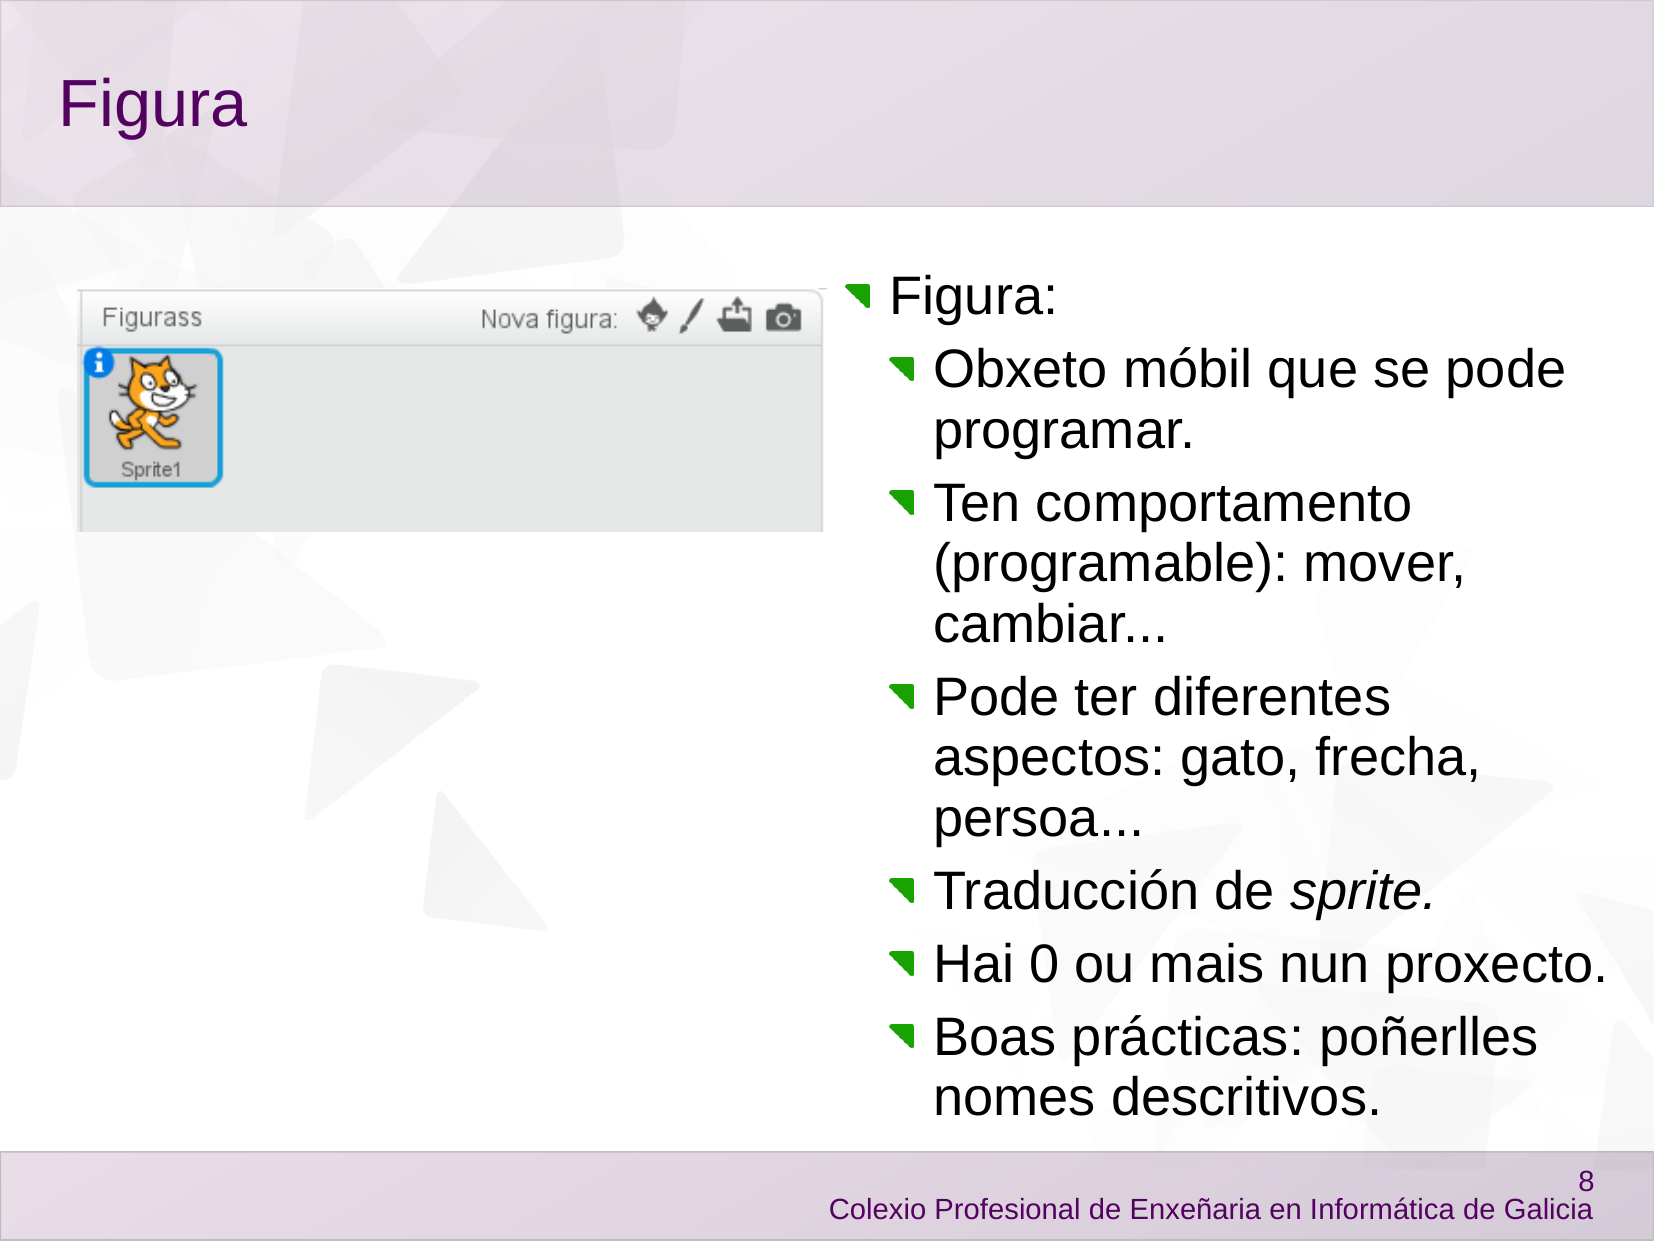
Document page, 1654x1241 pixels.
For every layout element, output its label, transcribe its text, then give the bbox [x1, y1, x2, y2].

picture [915, 548, 1654, 1169]
title Figura [59, 29, 1595, 178]
list Figura: Obxeto móbil que se pode programar. Ten comportamento (programable): mover, cambiar... Pode ter diferentes aspectos: gato, frecha, persoa... Traducción de sprite. Hai 0 ou mais nun proxecto. Boas prácticas: poñerlles nomes descritivos. [845, 265, 1618, 1131]
picture [0, 0, 827, 931]
